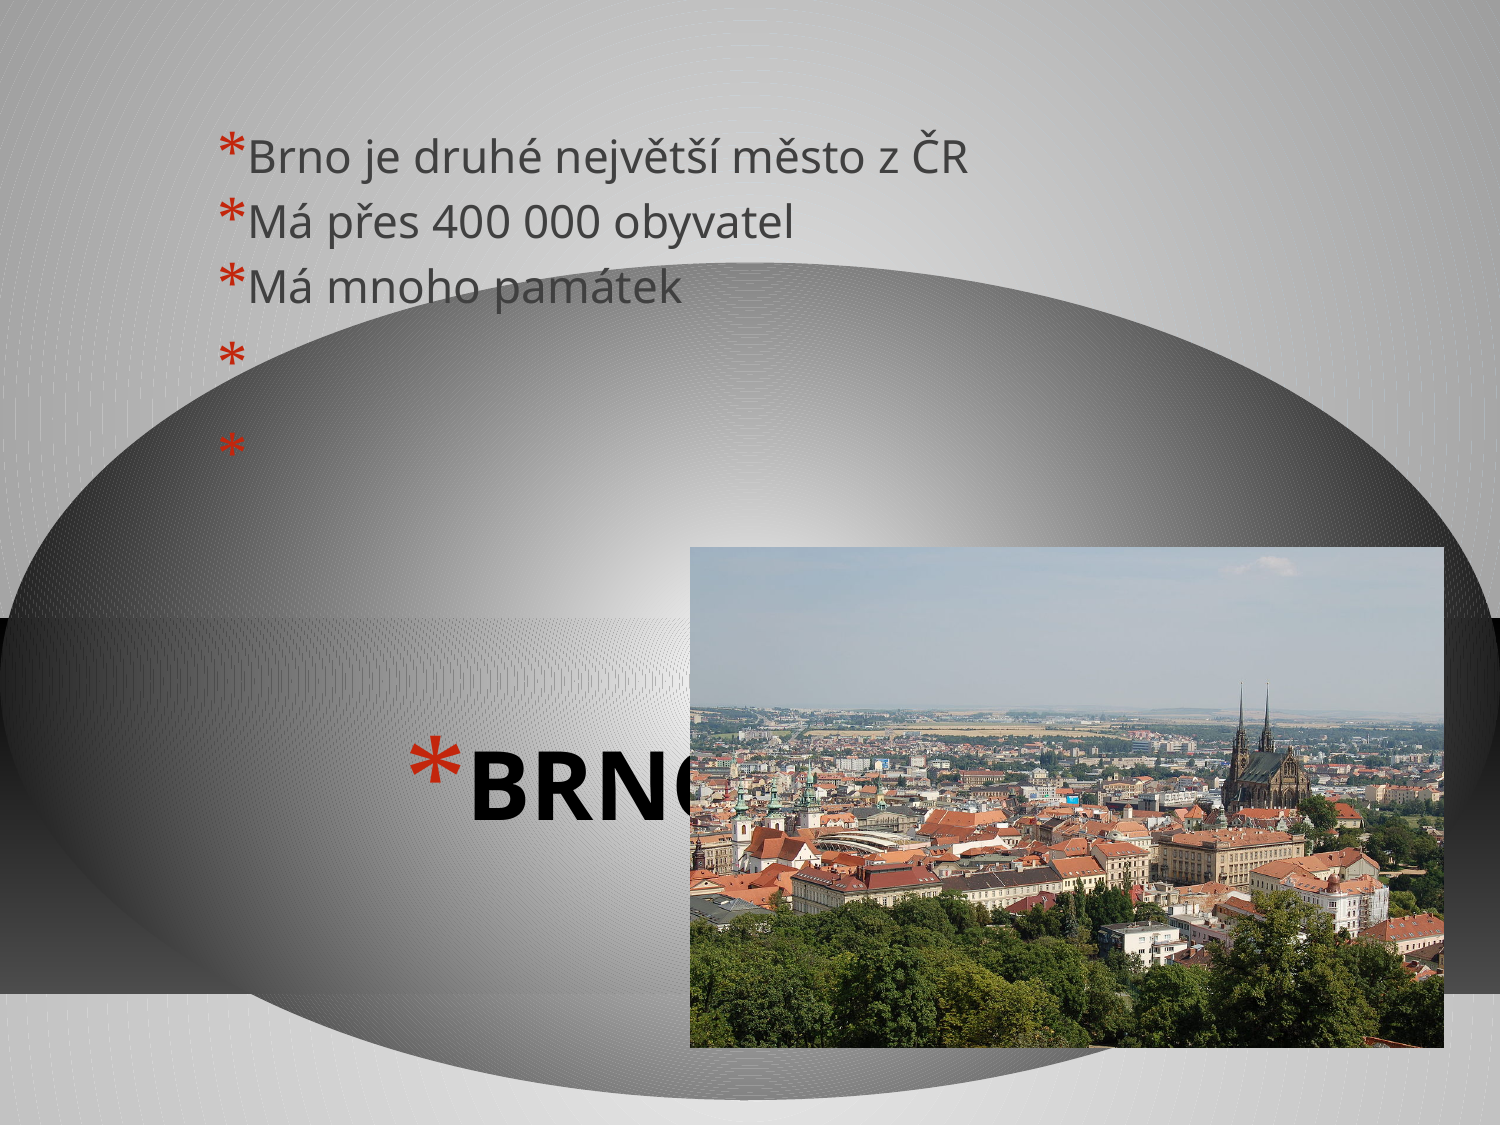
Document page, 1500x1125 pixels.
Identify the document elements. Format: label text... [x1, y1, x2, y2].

title BRNO [294, 717, 690, 905]
picture [690, 547, 1444, 1048]
list Brno je druhé největší město z ČR Má přes 400 000 obyvatel Má mnoho památek [187, 120, 1238, 691]
